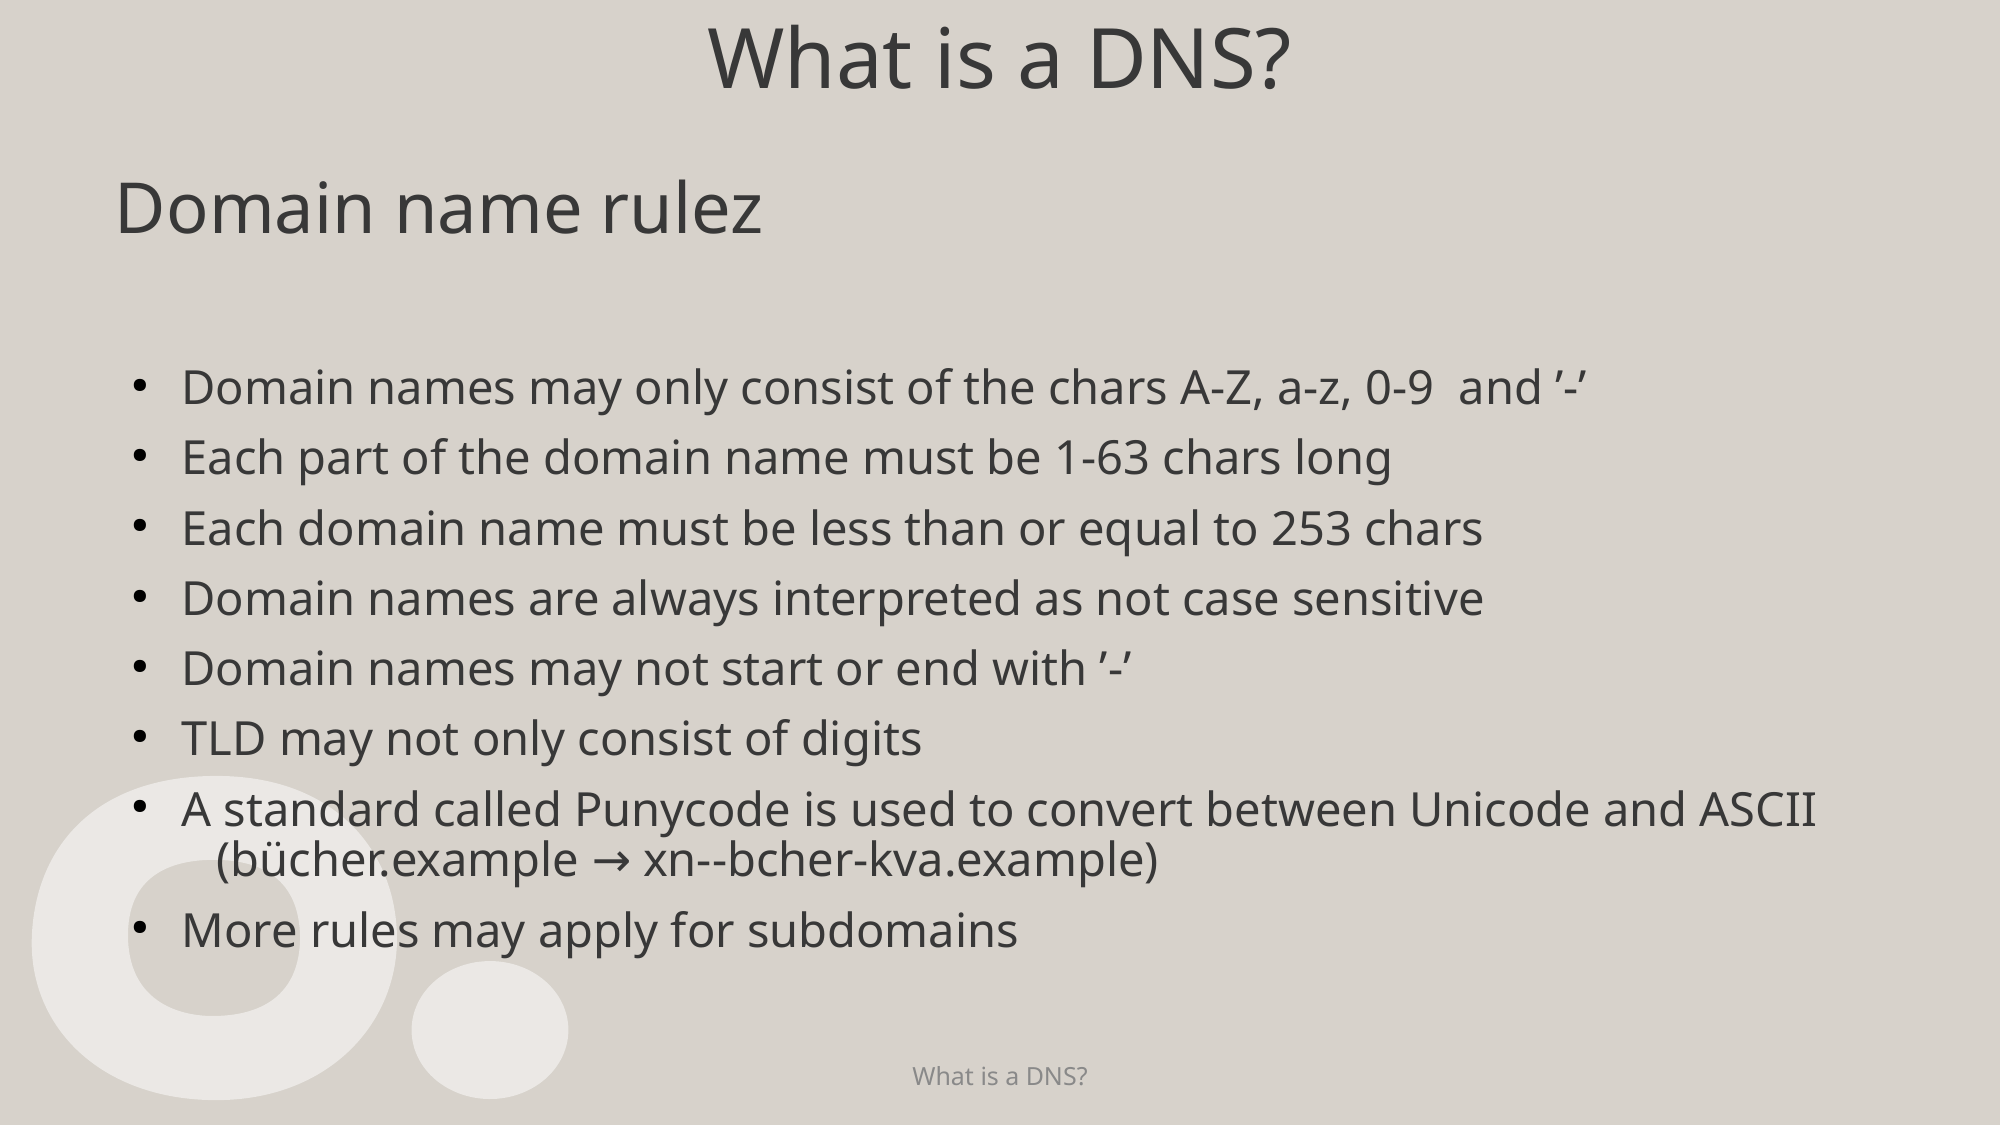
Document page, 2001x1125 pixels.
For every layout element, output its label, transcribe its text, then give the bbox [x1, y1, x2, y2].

list Domain name rulez Domain names may only consist of the chars A-Z, a-z, 0-9 and ’-’ Each part of the domain name must be 1-63 chars long Each domain name must be less than or equal to 253 chars Domain names are always interpreted as not case sensitive Domain names may not start or end with ’-’ TLD may not only consist of digits A standard called Punycode is used to convert between Unicode and ASCII (bücher.example → xn--bcher-kva.example) More rules may apply for subdomains [99, 165, 1890, 969]
title What is a DNS? [0, 5, 2000, 119]
footer What is a DNS? [662, 1045, 1338, 1105]
